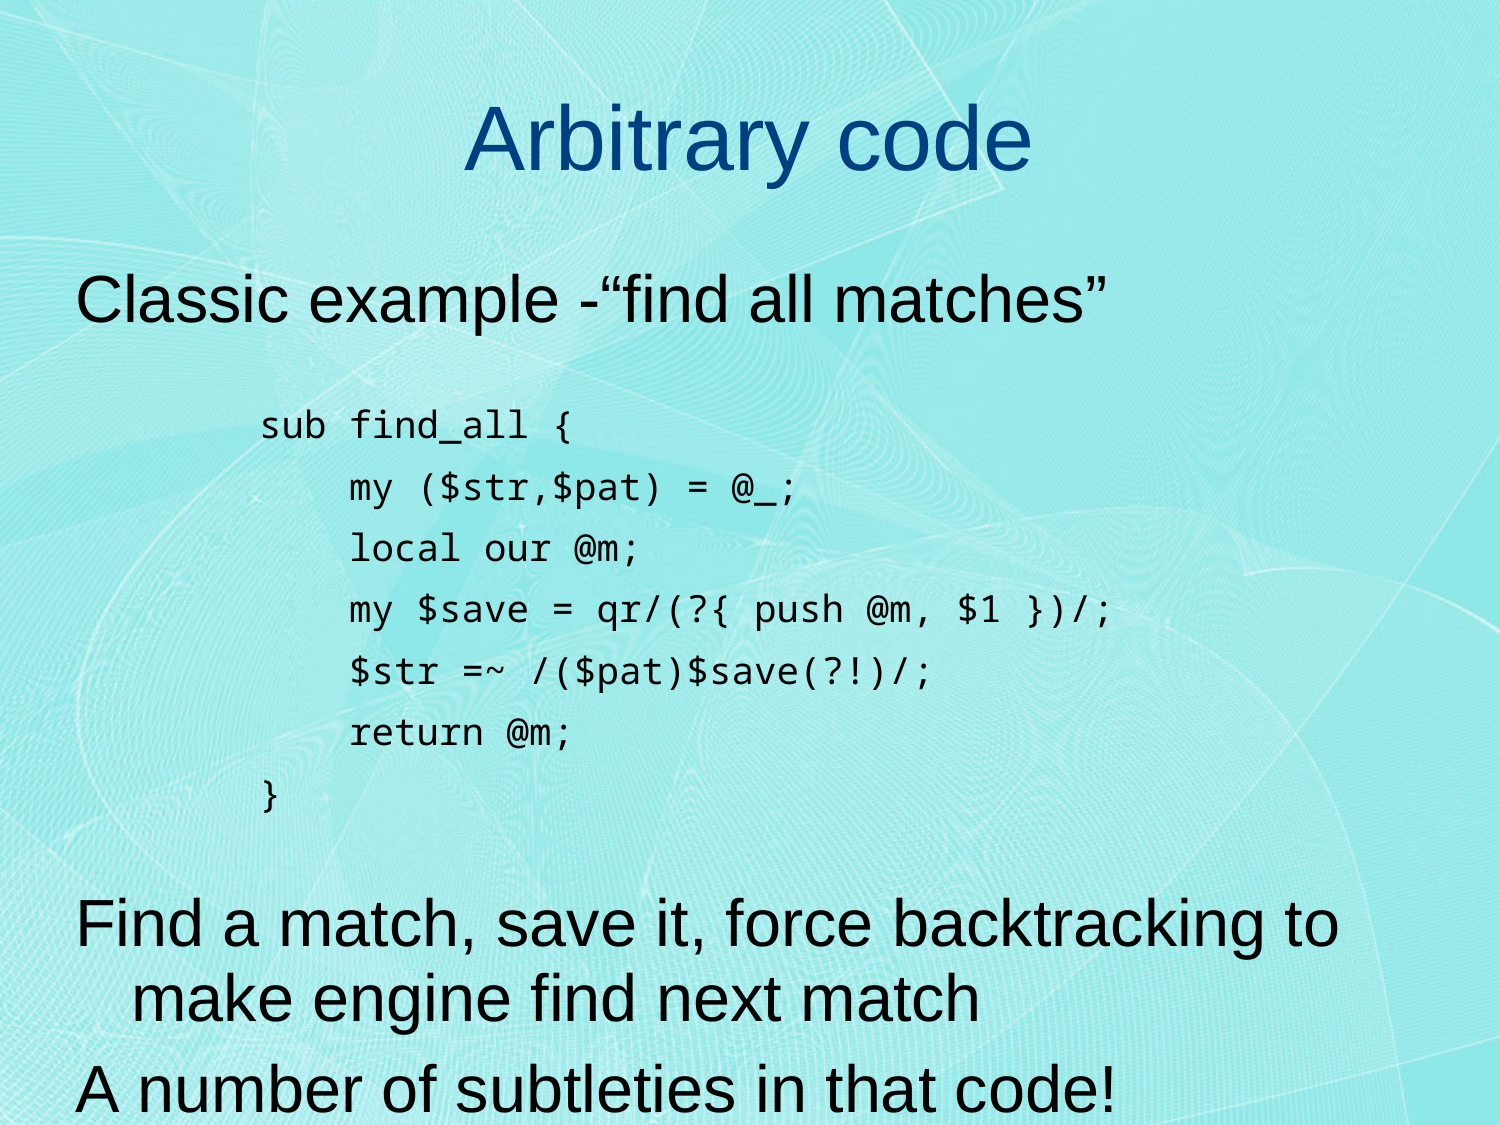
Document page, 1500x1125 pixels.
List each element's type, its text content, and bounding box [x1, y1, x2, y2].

title Arbitrary code [75, 52, 1426, 226]
list Classic example -“find all matches” sub find_all { my ($str,$pat) = @_; local our @m; my $save = qr/(?{ push @m, $1 })/; $str =~ /($pat)$save(?!)/; return @m; } Find a match, save it, force backtracking to make engine find next match A number of subtleties in that code! [75, 262, 1426, 1006]
picture [0, 0, 1500, 1125]
